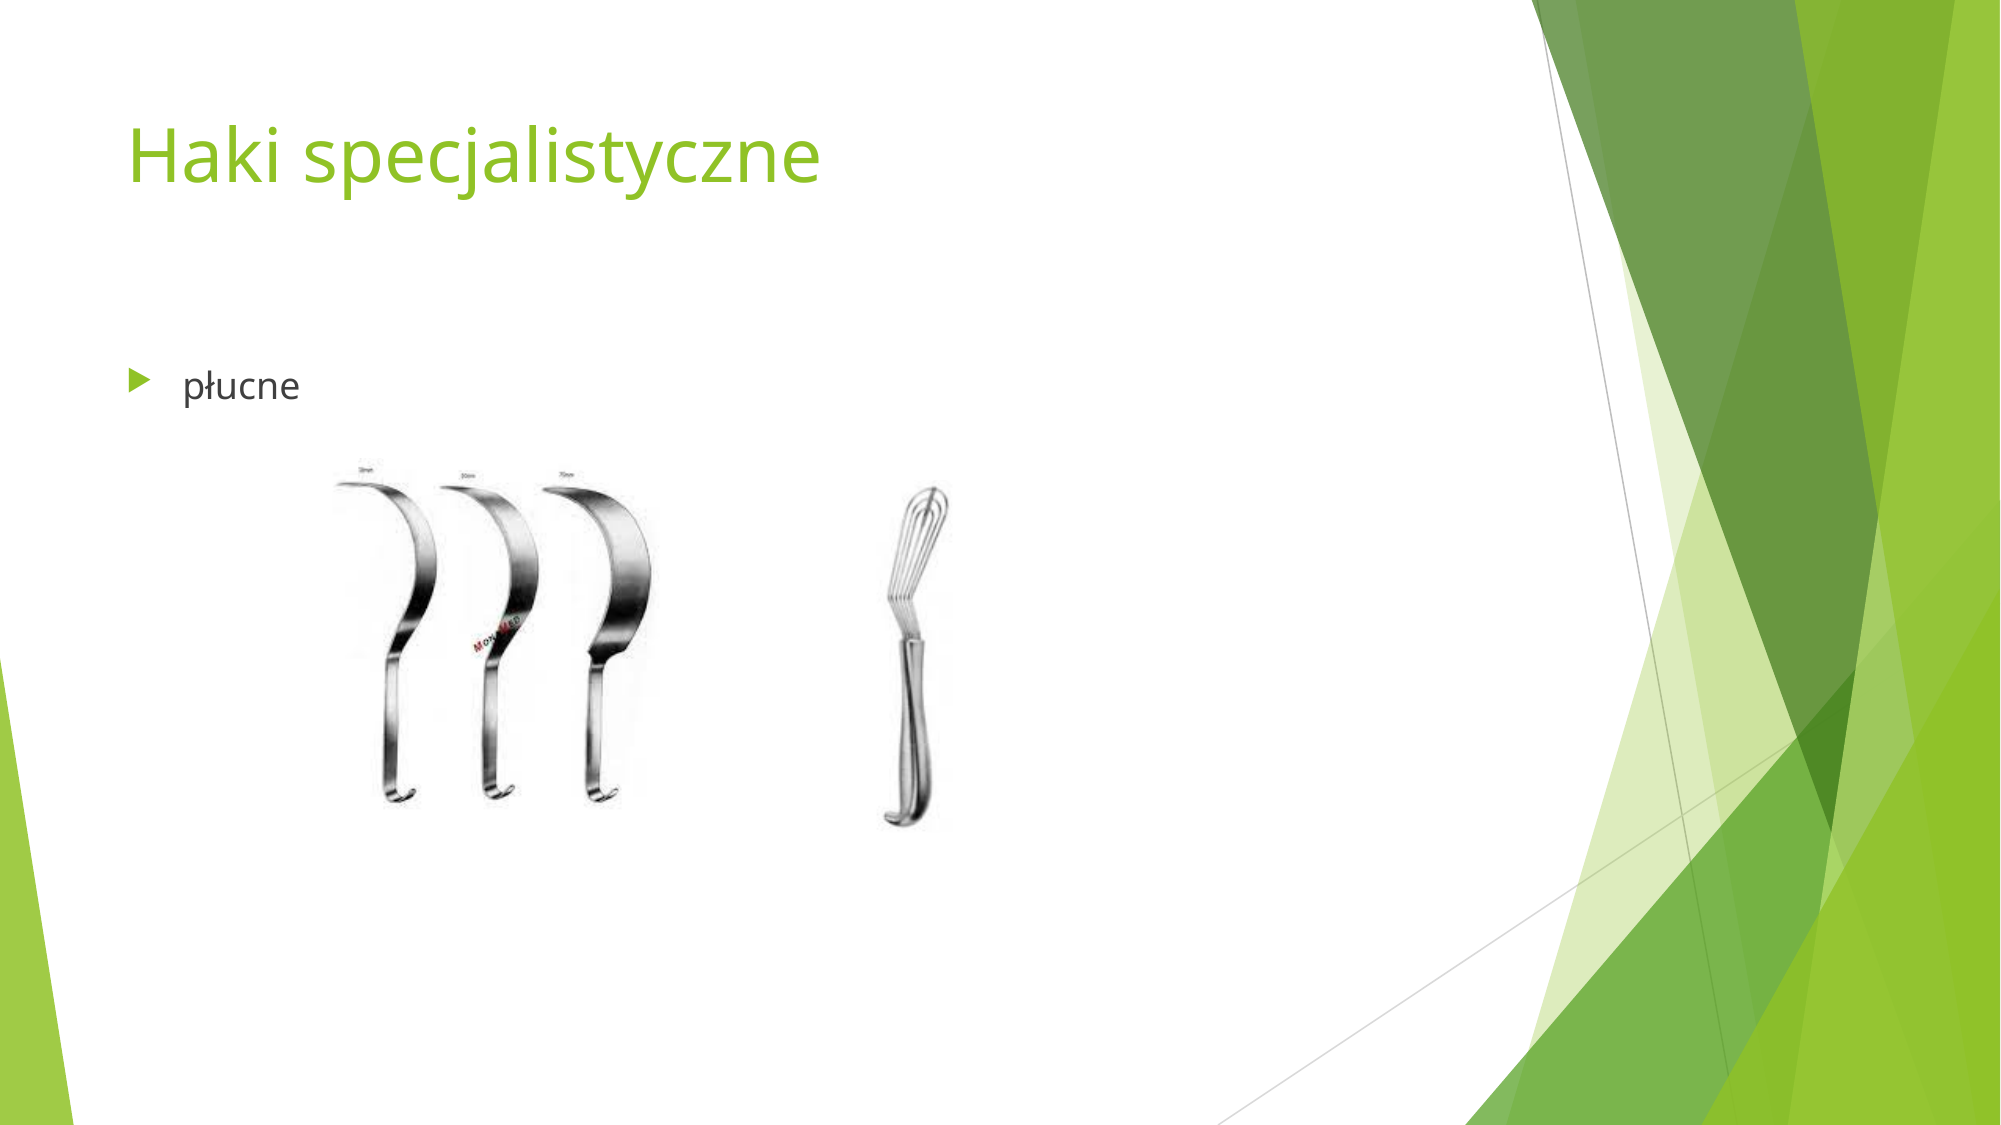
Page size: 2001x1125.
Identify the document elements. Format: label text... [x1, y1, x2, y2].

picture [321, 458, 672, 811]
picture [739, 480, 1092, 833]
list płucne [111, 354, 1522, 992]
title Haki specjalistyczne [111, 99, 1522, 317]
